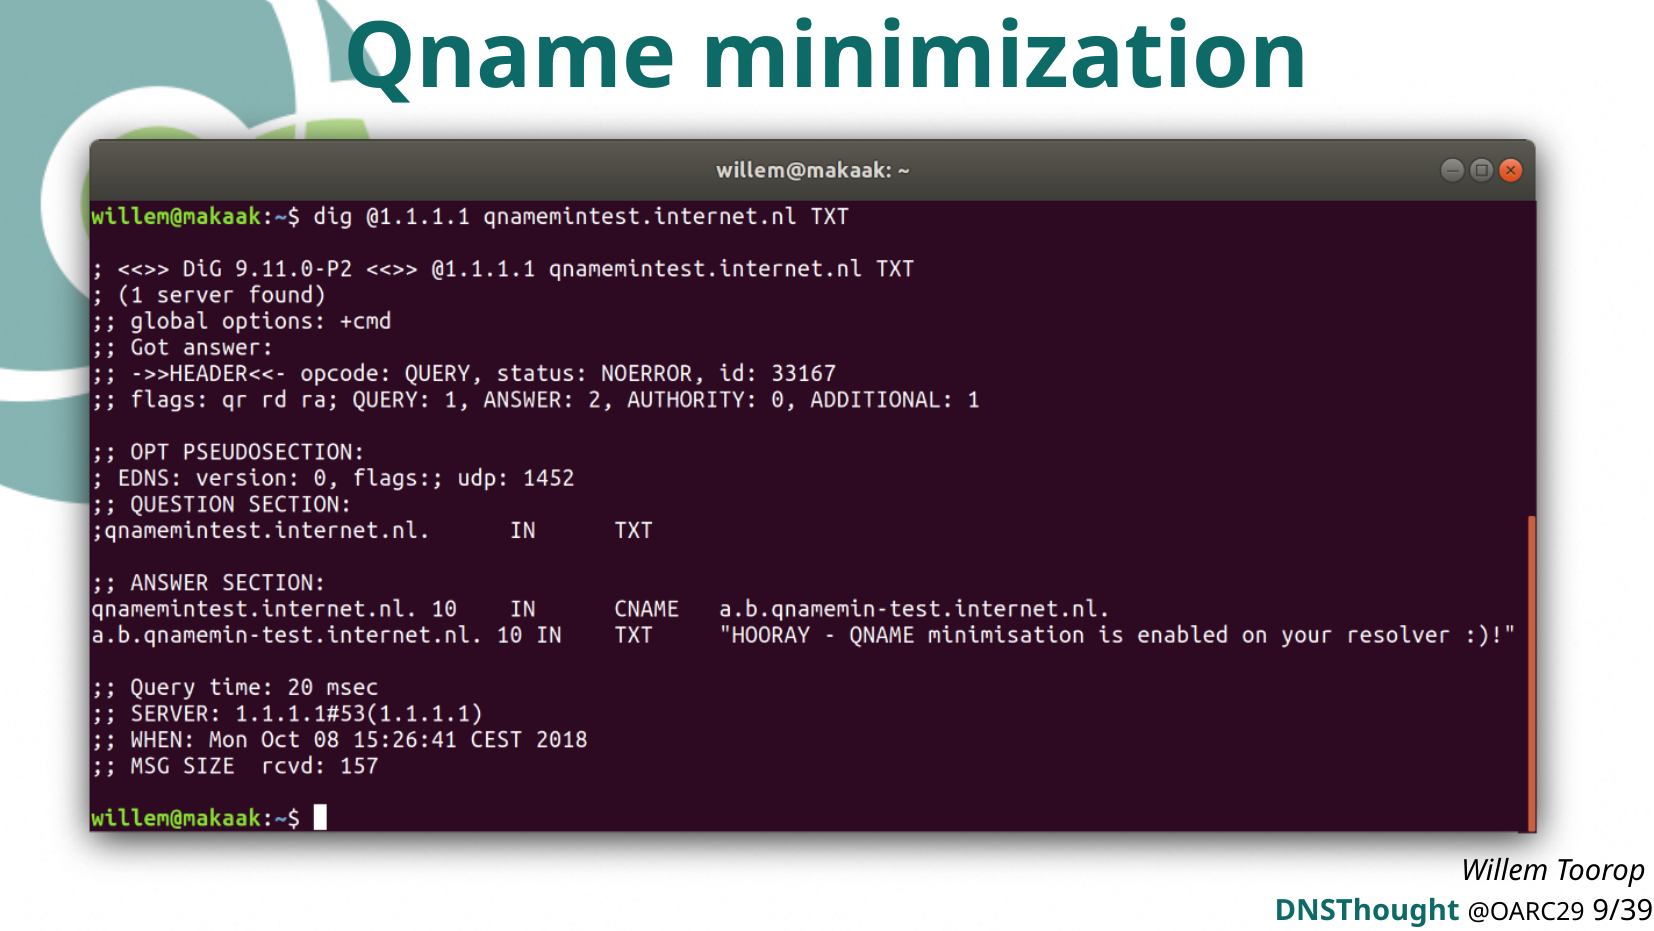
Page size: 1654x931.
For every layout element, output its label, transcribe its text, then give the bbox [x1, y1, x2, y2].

picture [0, 0, 1654, 931]
title Qname minimization [82, 8, 1571, 73]
